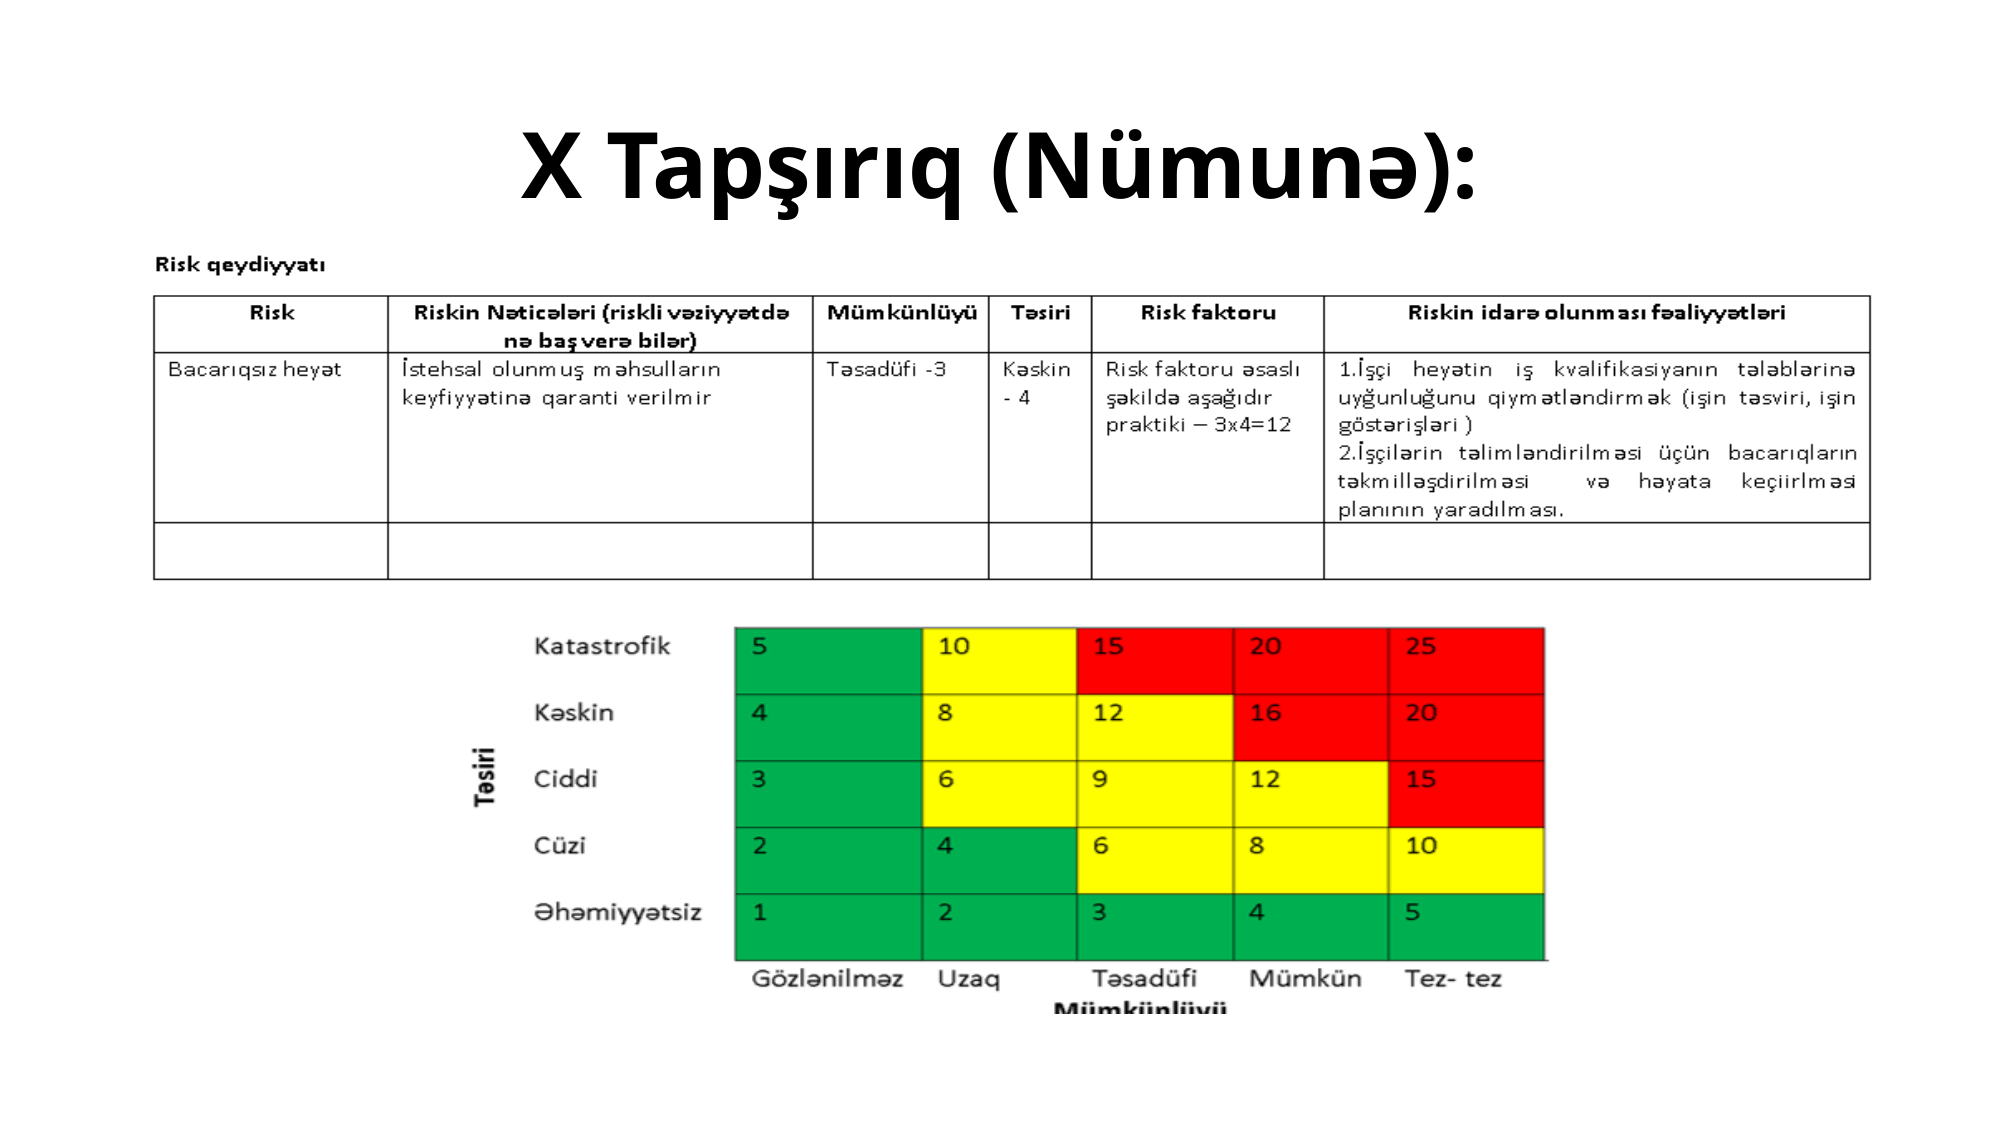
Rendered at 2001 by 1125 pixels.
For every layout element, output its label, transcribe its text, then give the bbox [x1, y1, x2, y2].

picture [137, 244, 1885, 1014]
title X Tapşırıq (Nümunə): [137, 59, 1863, 244]
